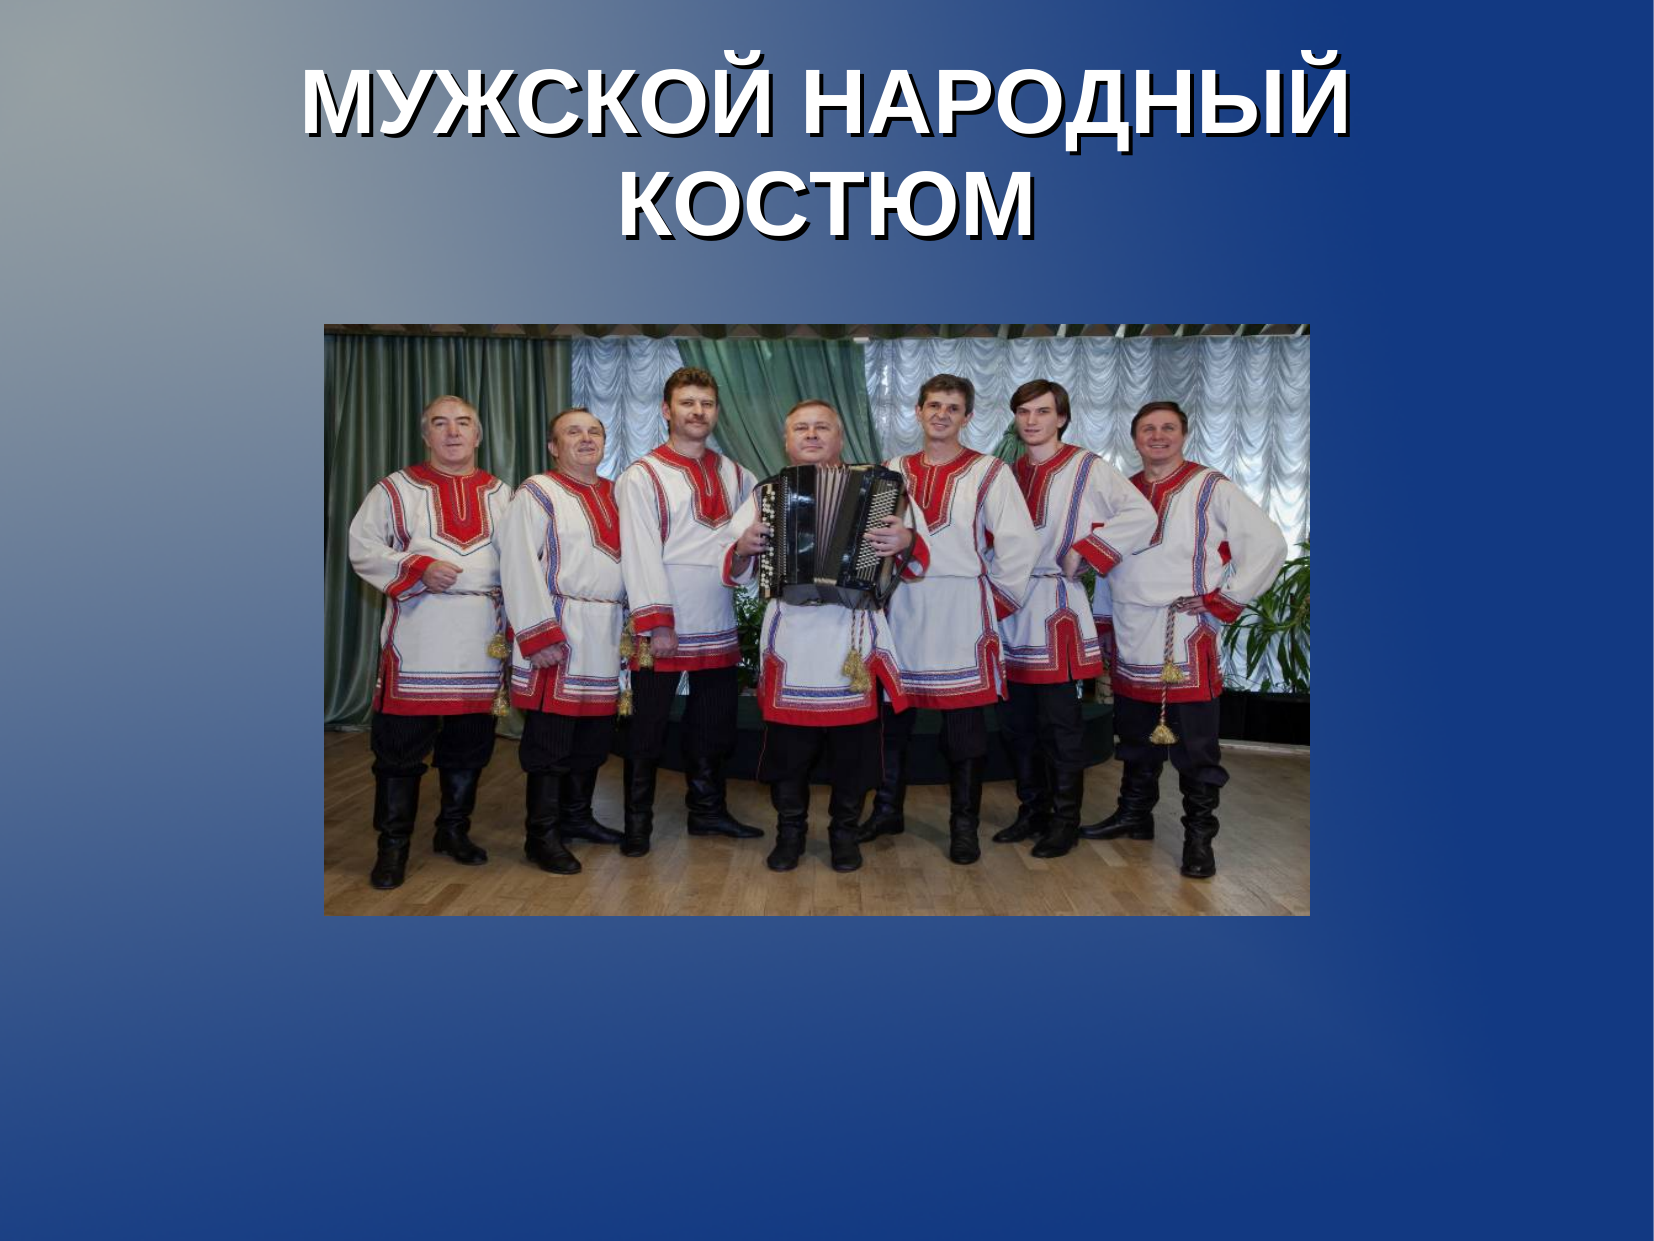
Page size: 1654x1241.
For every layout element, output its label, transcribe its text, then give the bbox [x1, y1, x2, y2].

title МУЖСКОЙ НАРОДНЫЙ КОСТЮМ [82, 49, 1571, 165]
subtitle [82, 165, 1571, 1135]
picture [0, 0, 1654, 1241]
